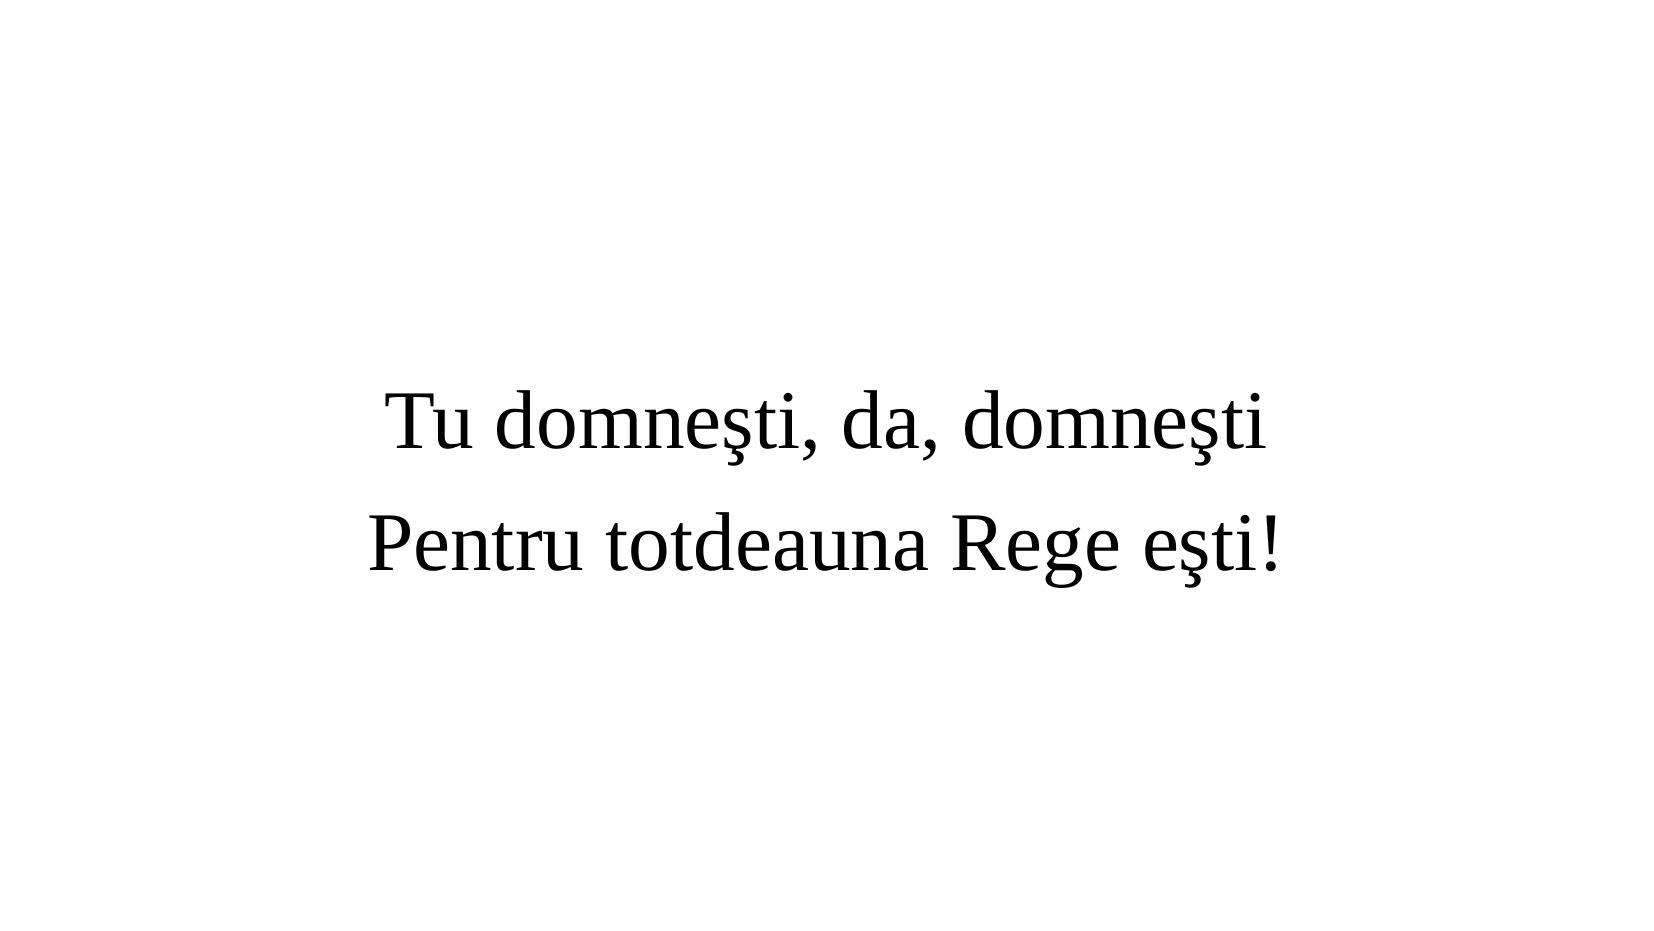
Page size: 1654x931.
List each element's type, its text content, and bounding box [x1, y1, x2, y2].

subtitle Tu domneşti, da, domneşti Pentru totdeauna Rege eşti! [70, 363, 1583, 589]
